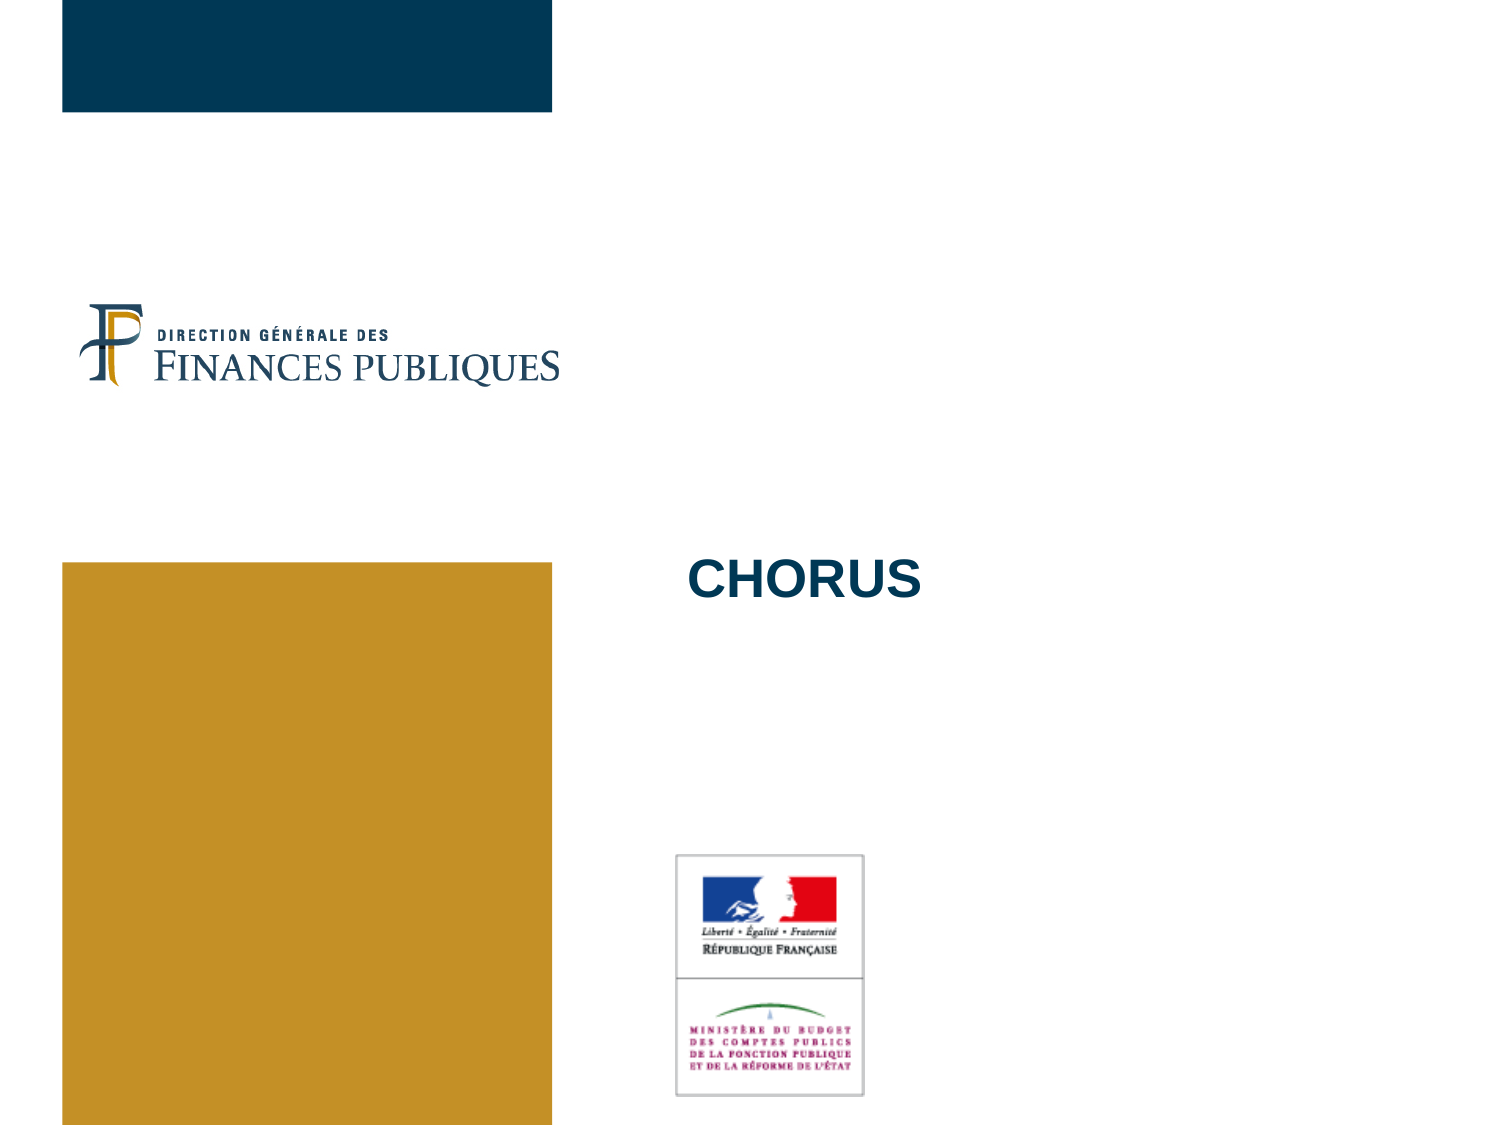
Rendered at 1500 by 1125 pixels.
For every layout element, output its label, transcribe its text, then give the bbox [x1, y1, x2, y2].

title CHORUS [687, 548, 1463, 786]
picture [50, 274, 588, 416]
picture [675, 854, 865, 1097]
